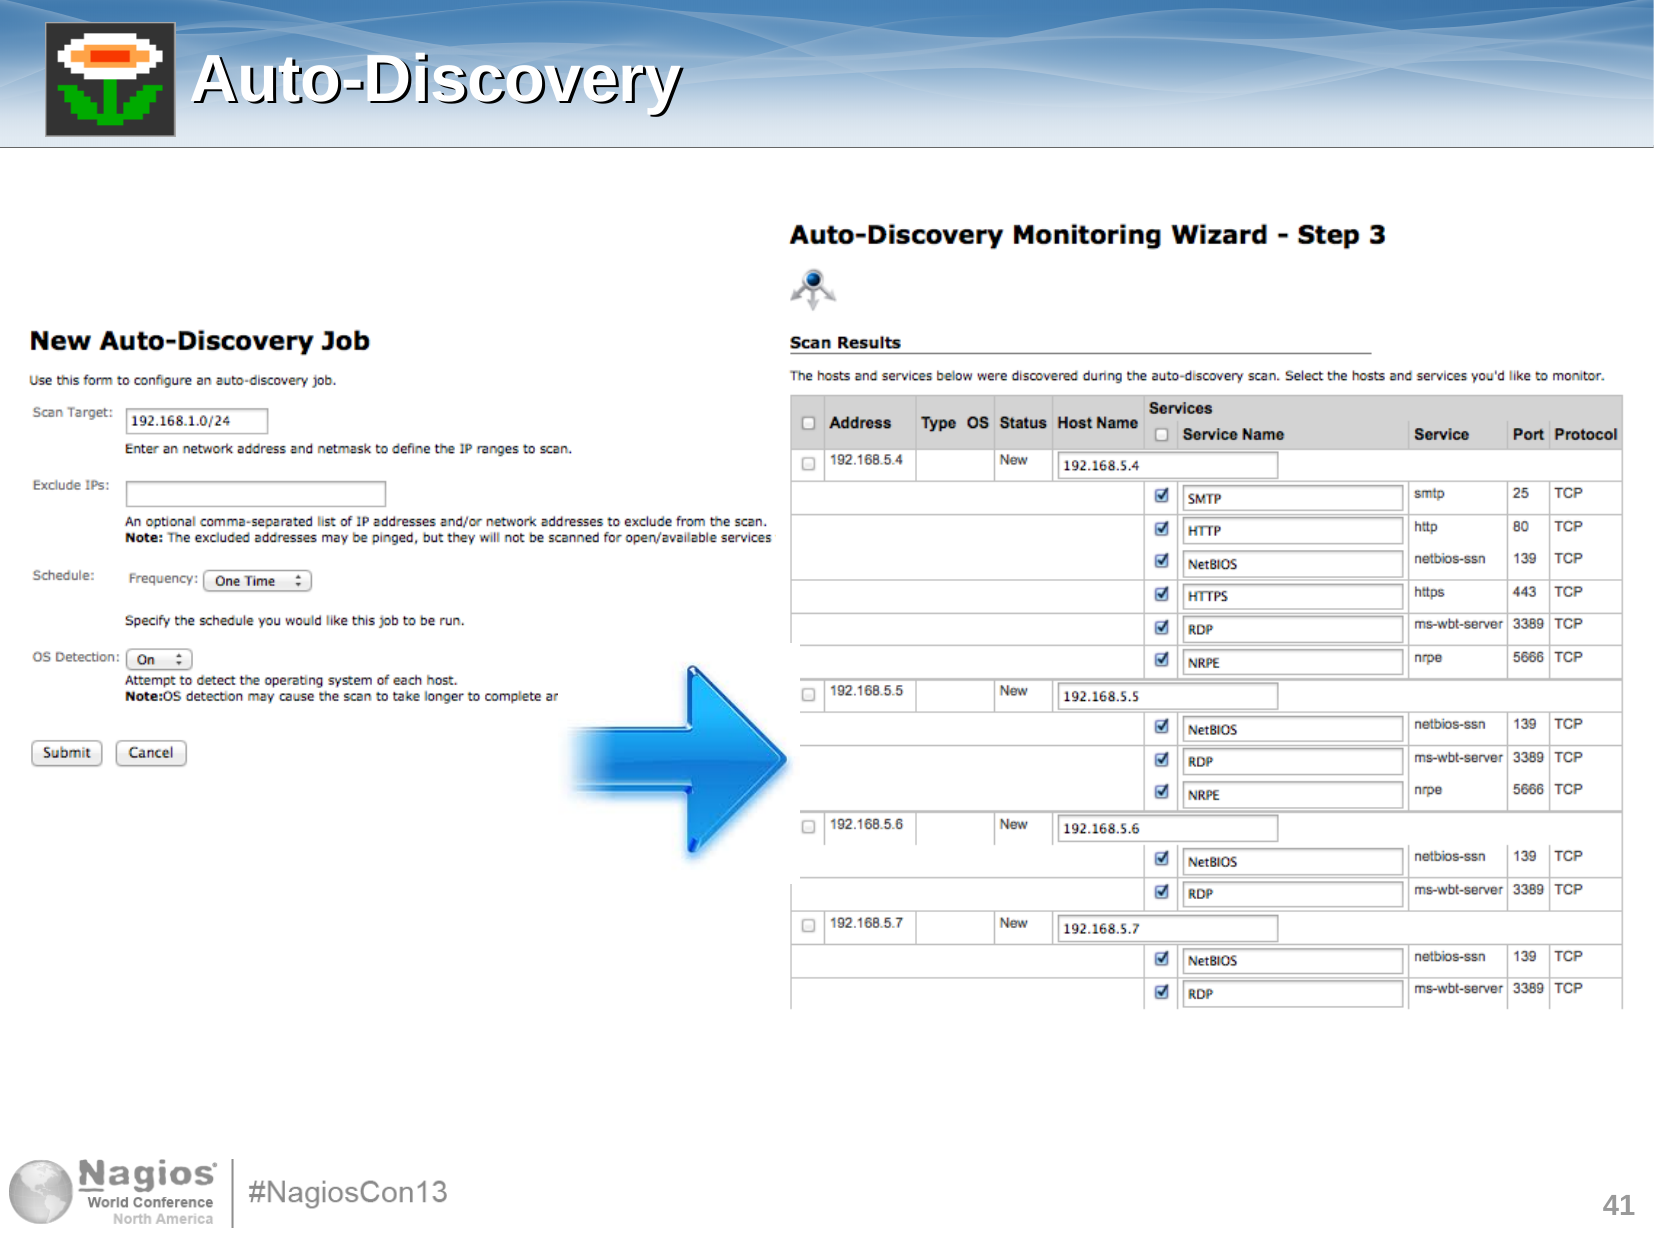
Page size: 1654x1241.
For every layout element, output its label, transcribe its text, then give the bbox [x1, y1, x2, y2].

picture [9, 1159, 453, 1228]
picture [14, 215, 1654, 1034]
picture [0, 0, 1654, 147]
title Auto-Discovery [176, 29, 1248, 127]
title Auto-Discovery [41, 29, 45, 127]
